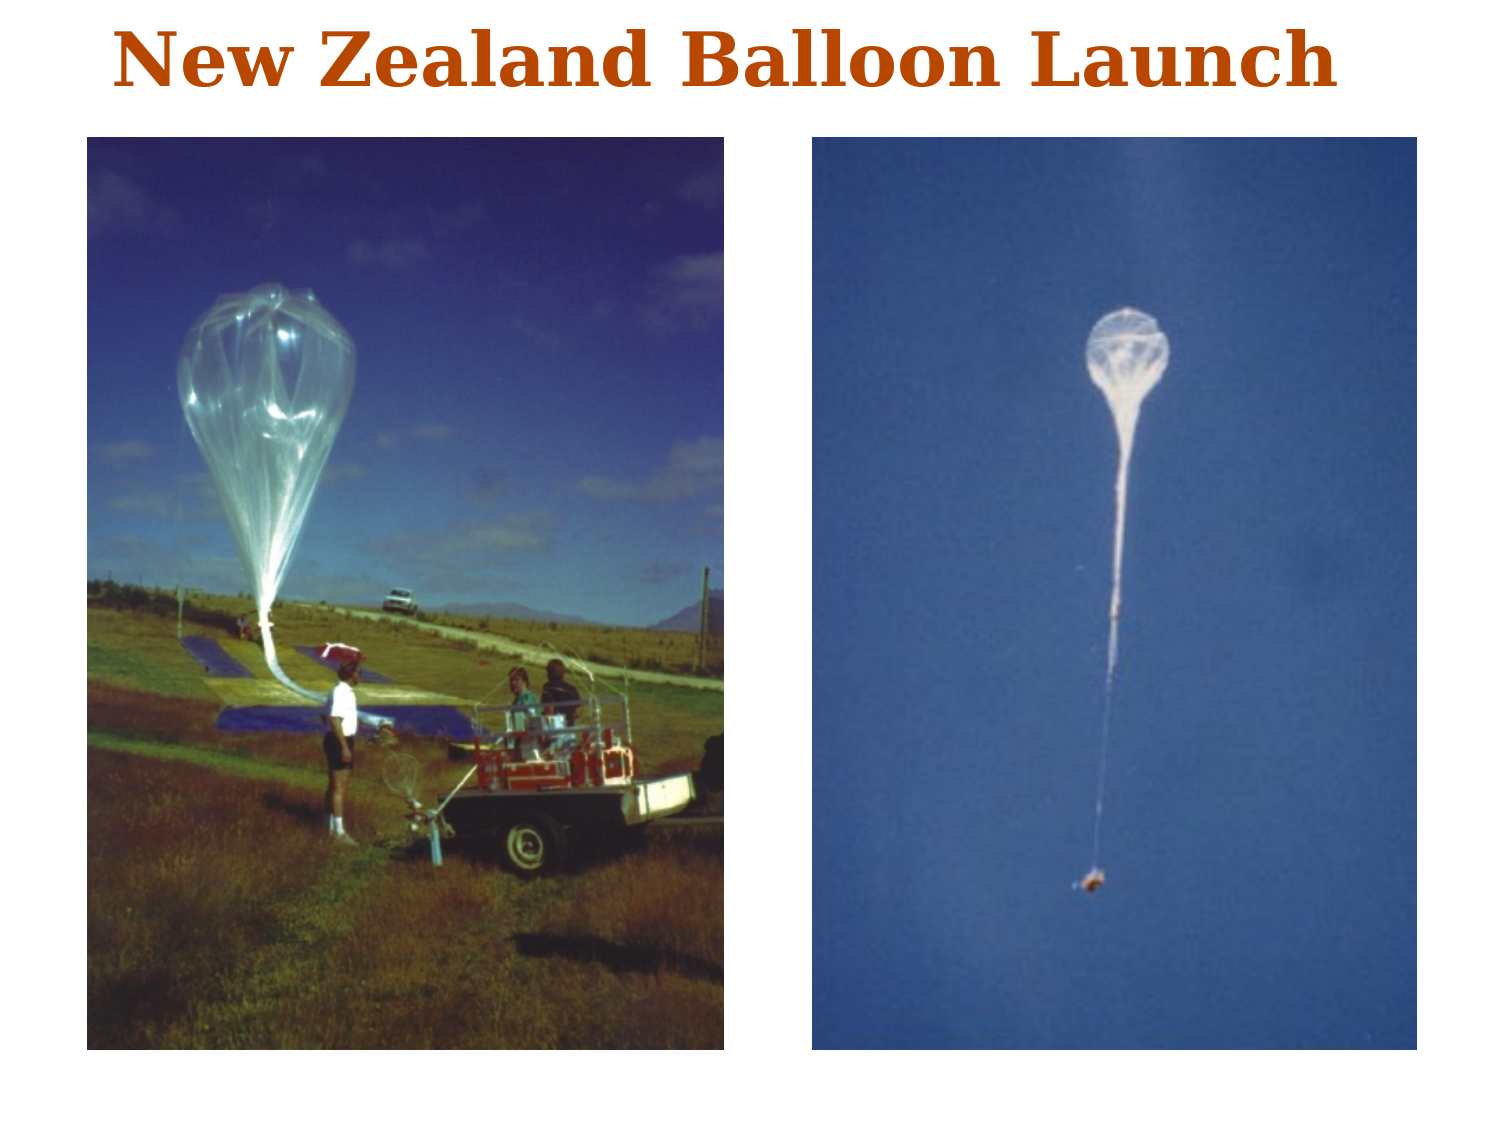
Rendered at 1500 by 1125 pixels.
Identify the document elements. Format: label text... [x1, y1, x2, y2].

picture [812, 137, 1417, 1051]
picture [87, 137, 724, 1051]
title New Zealand Balloon Launch [0, 0, 1500, 124]
